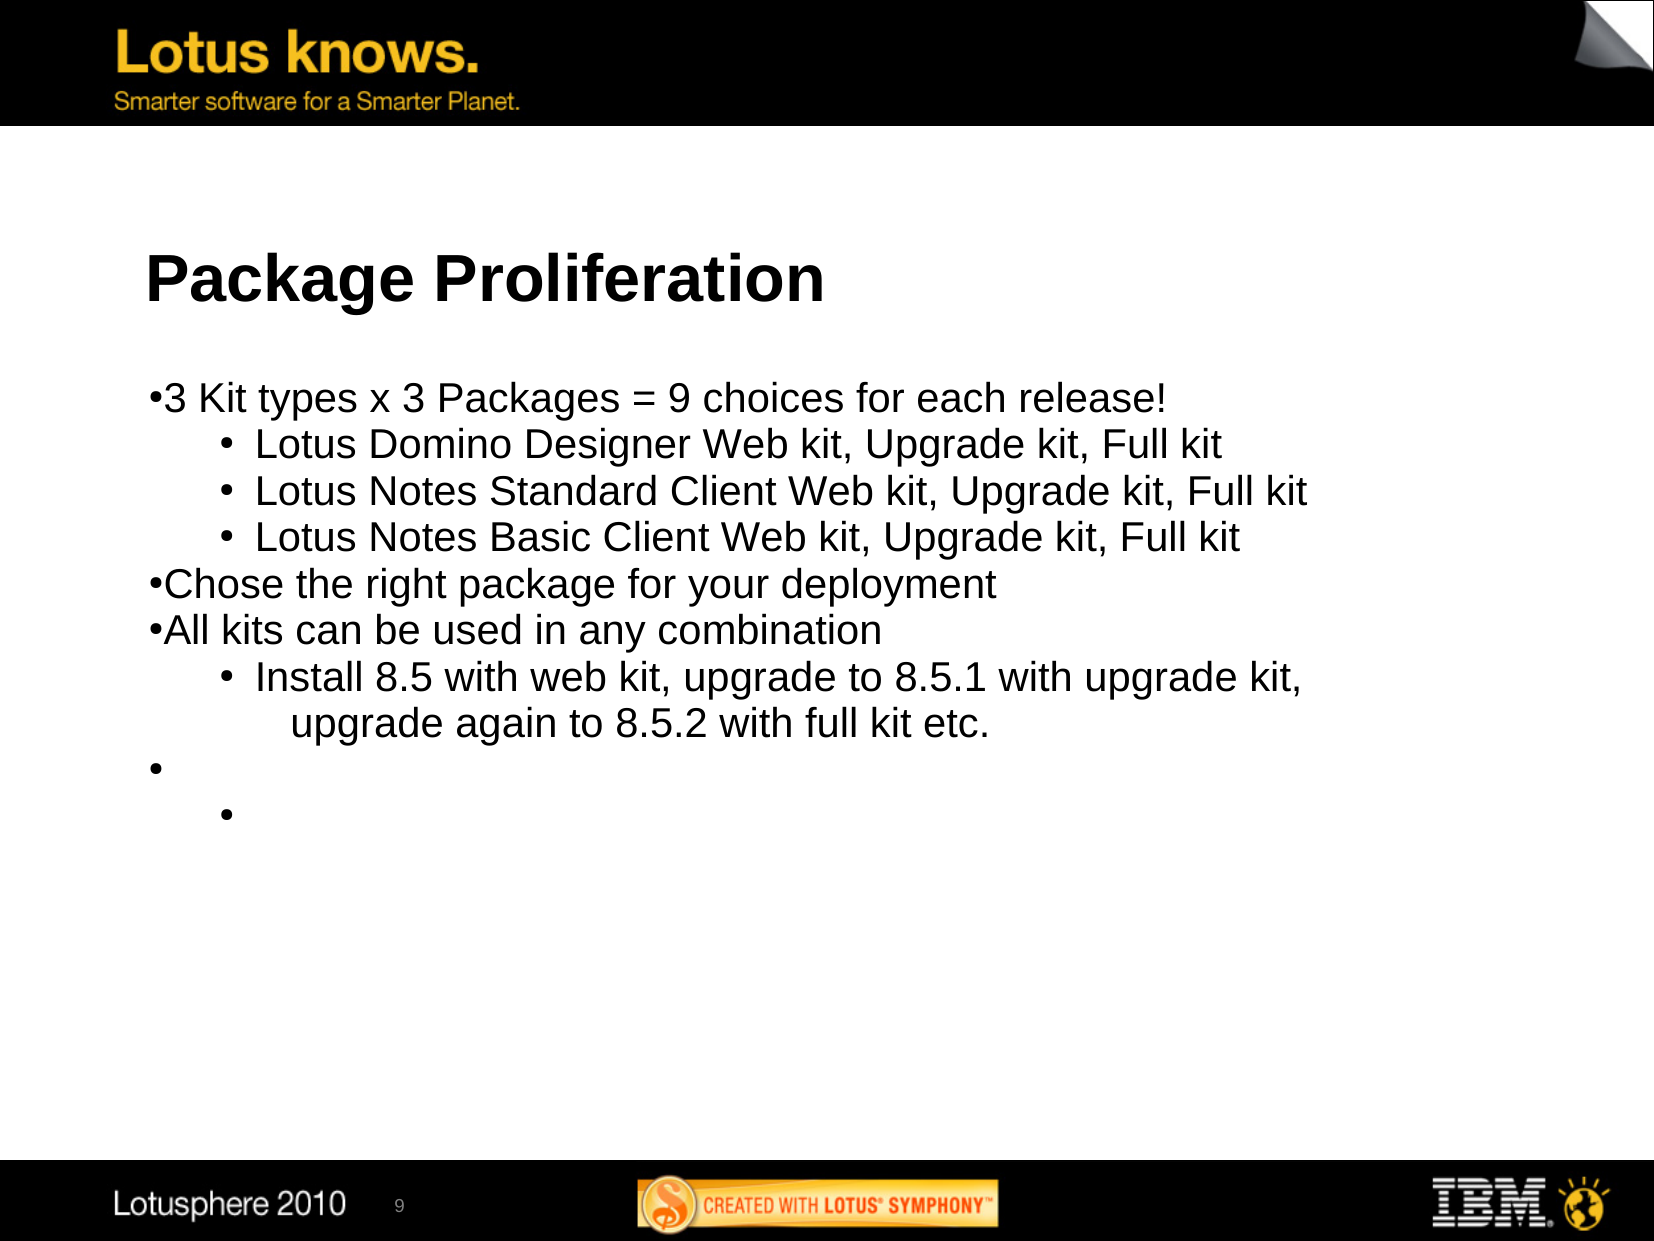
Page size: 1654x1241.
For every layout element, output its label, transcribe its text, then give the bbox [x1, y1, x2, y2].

picture [1, 1161, 1653, 1241]
text_box 3 Kit types x 3 Packages = 9 choices for each release! Lotus Domino Designer Web kit, Upgrade kit, Full kit Lotus Notes Standard Client Web kit, Upgrade kit, Full kit Lotus Notes Basic Client Web kit, Upgrade kit, Full kit Chose the right package for your deployment All kits can be used in any combination Install 8.5 with web kit, upgrade to 8.5.1 with upgrade kit, upgrade again to 8.5.2 with full kit etc. [148, 356, 1418, 858]
picture [1, 1, 1653, 125]
title Package Proliferation [145, 144, 1513, 316]
